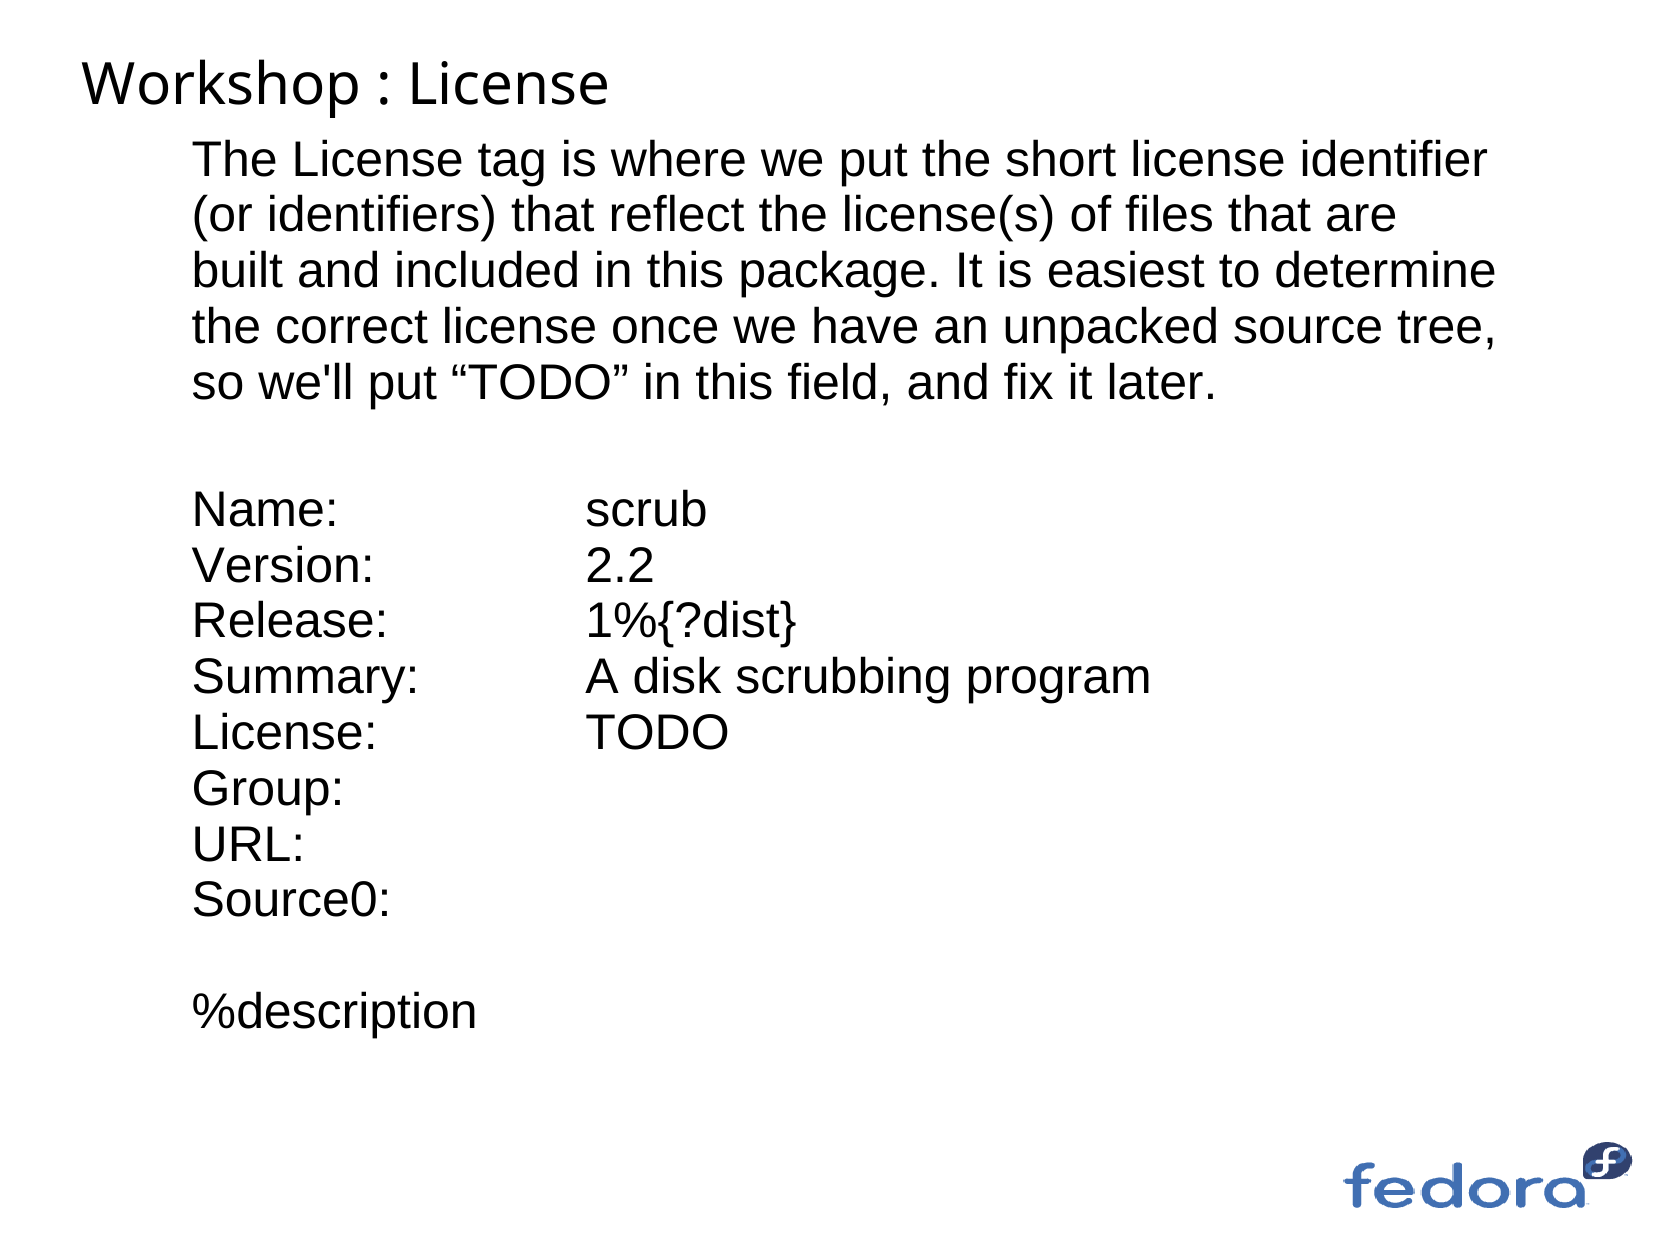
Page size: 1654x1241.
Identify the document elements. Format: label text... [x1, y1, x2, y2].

title Workshop : License [81, 23, 1513, 141]
picture [1332, 1124, 1651, 1227]
list The License tag is where we put the short license identifier (or identifiers) that reflect the license(s) of files that are built and included in this package. It is easiest to determine the correct license once we have an unpacked source tree, so we'll put “TODO” in this field, and fix it later. Name: scrub Version: 2.2 Release: 1%{?dist} Summary: A disk scrubbing program License: TODO Group: URL: Source0: %description [79, 130, 1503, 1095]
